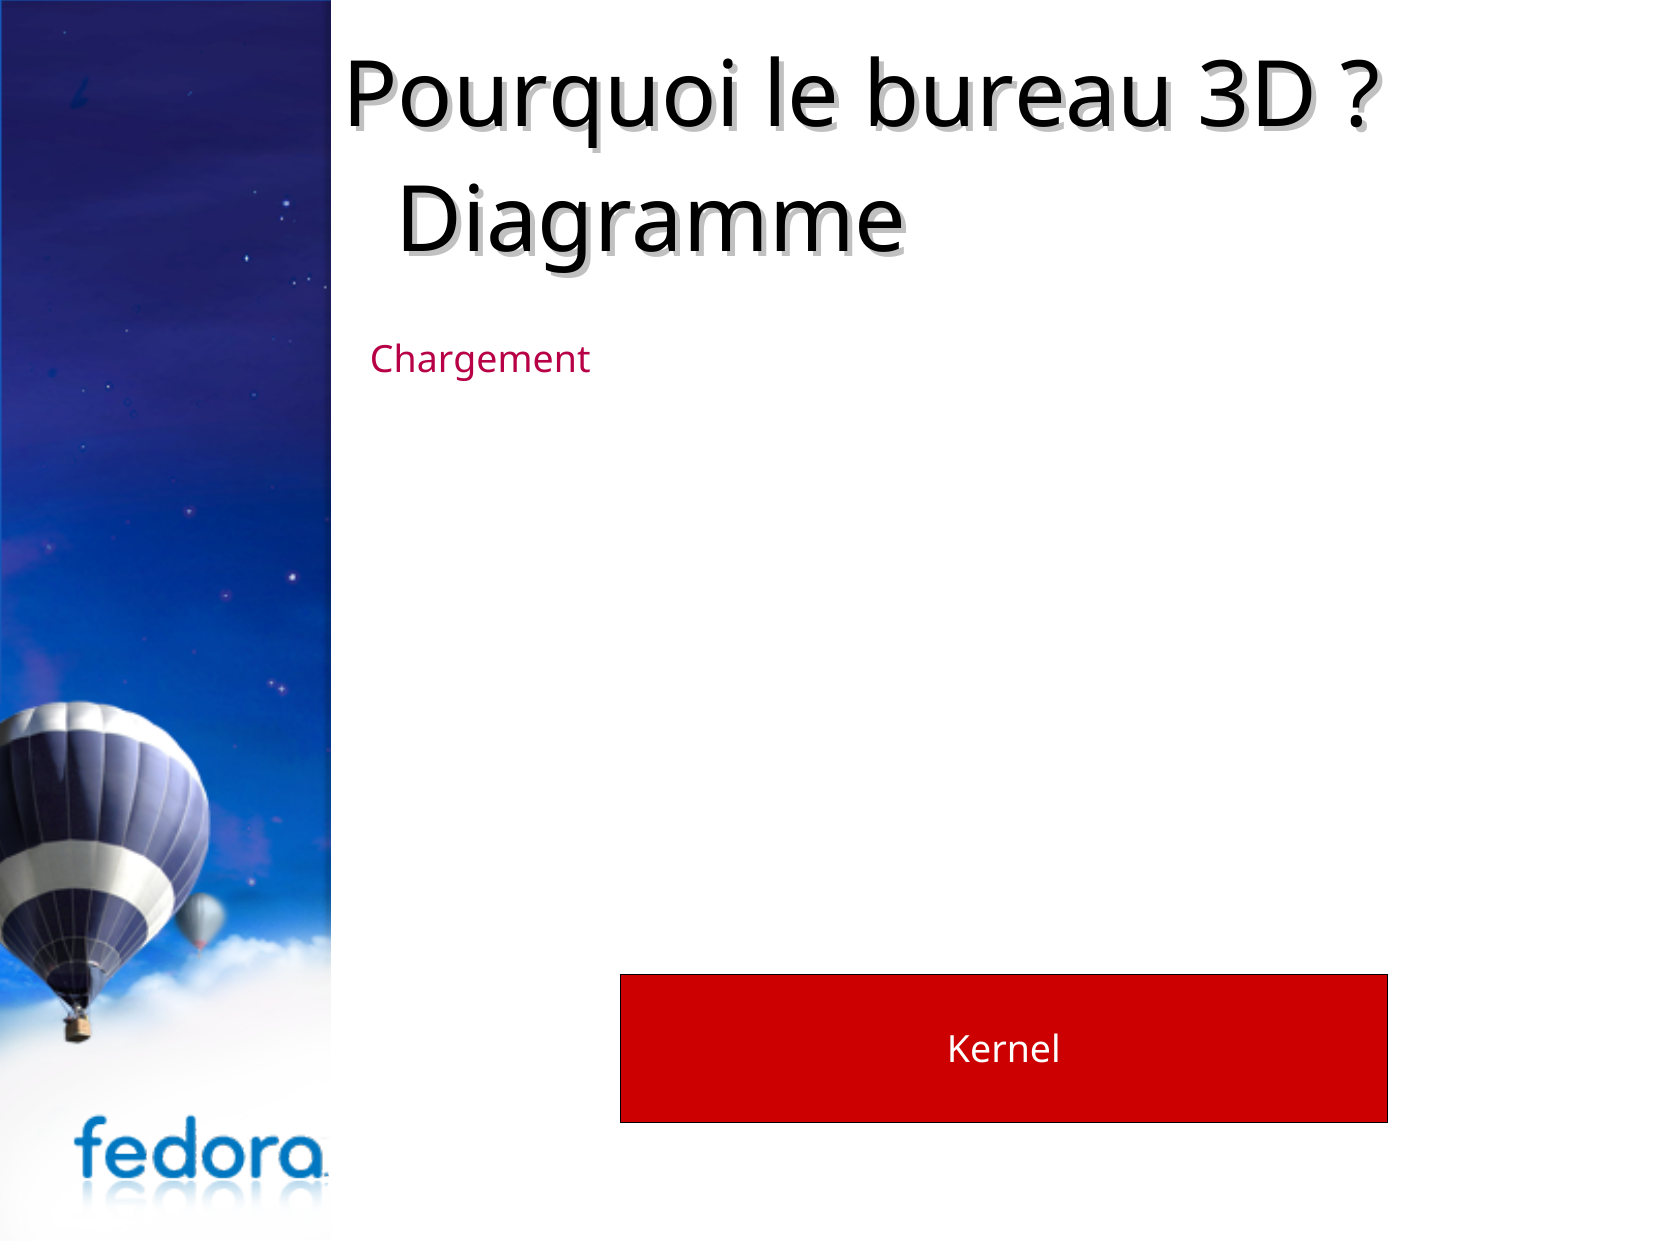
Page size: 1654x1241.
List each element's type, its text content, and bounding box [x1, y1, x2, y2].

text_box Kernel [620, 974, 1388, 1123]
picture [0, 0, 331, 1241]
text_box Chargement [355, 324, 591, 385]
title Pourquoi le bureau 3D ? Diagramme [331, 42, 1571, 264]
